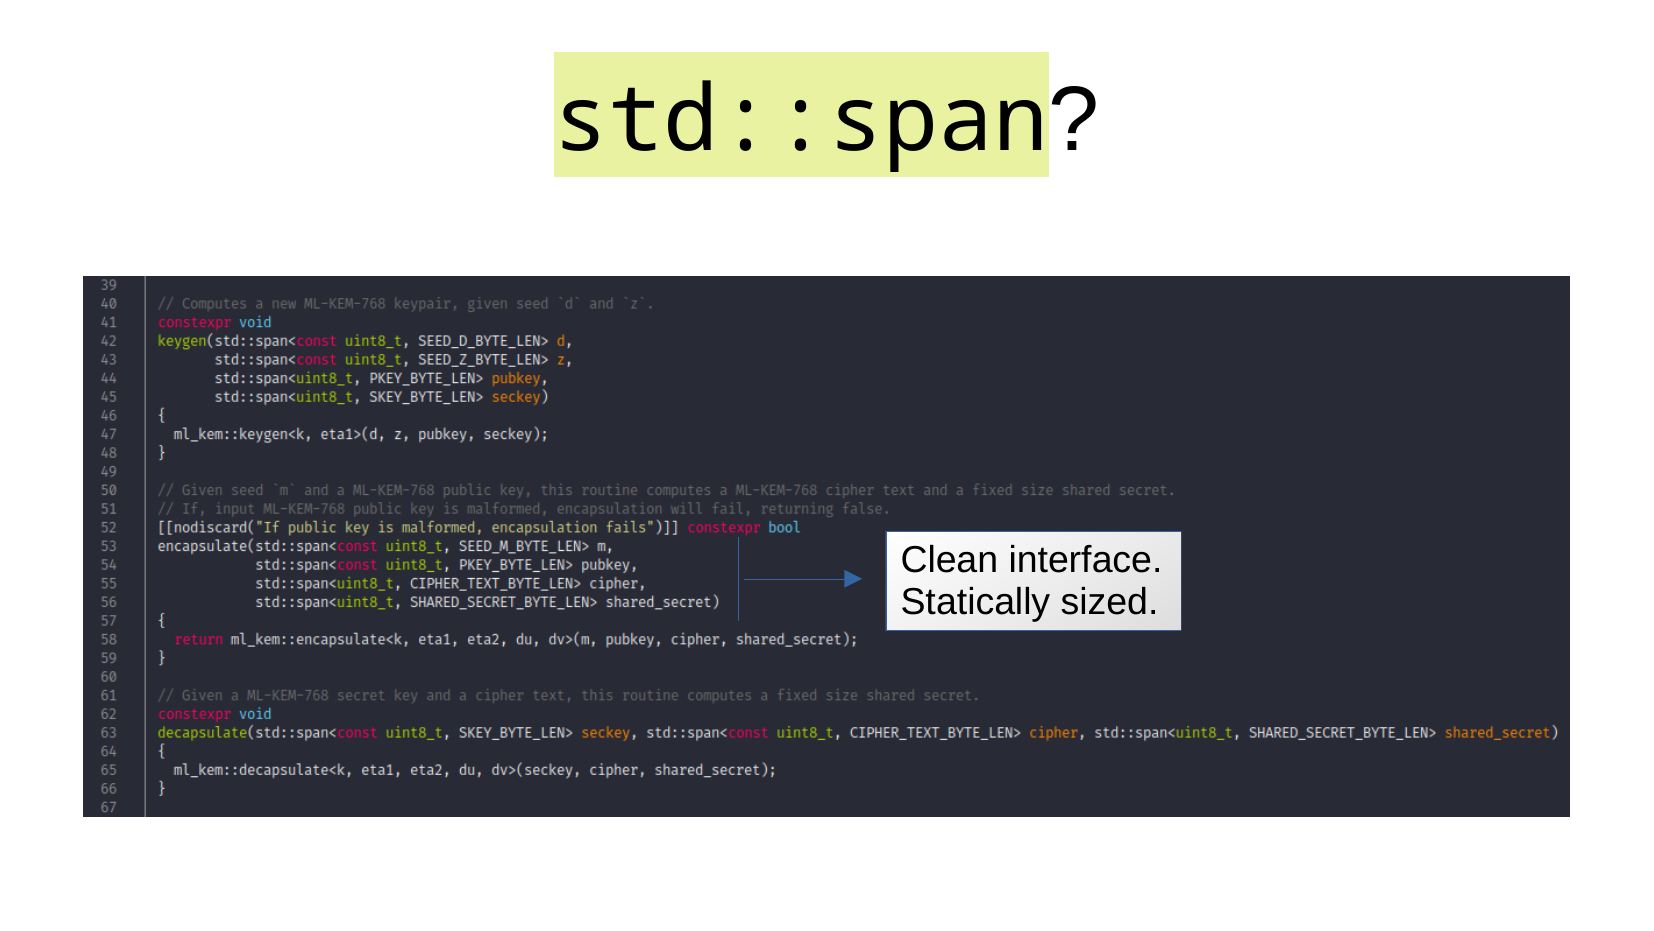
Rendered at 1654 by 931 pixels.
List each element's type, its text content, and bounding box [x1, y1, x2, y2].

title std::span? [82, 37, 1571, 193]
picture [83, 276, 1570, 817]
text_box Clean interface. Statically sized. [885, 531, 1182, 631]
